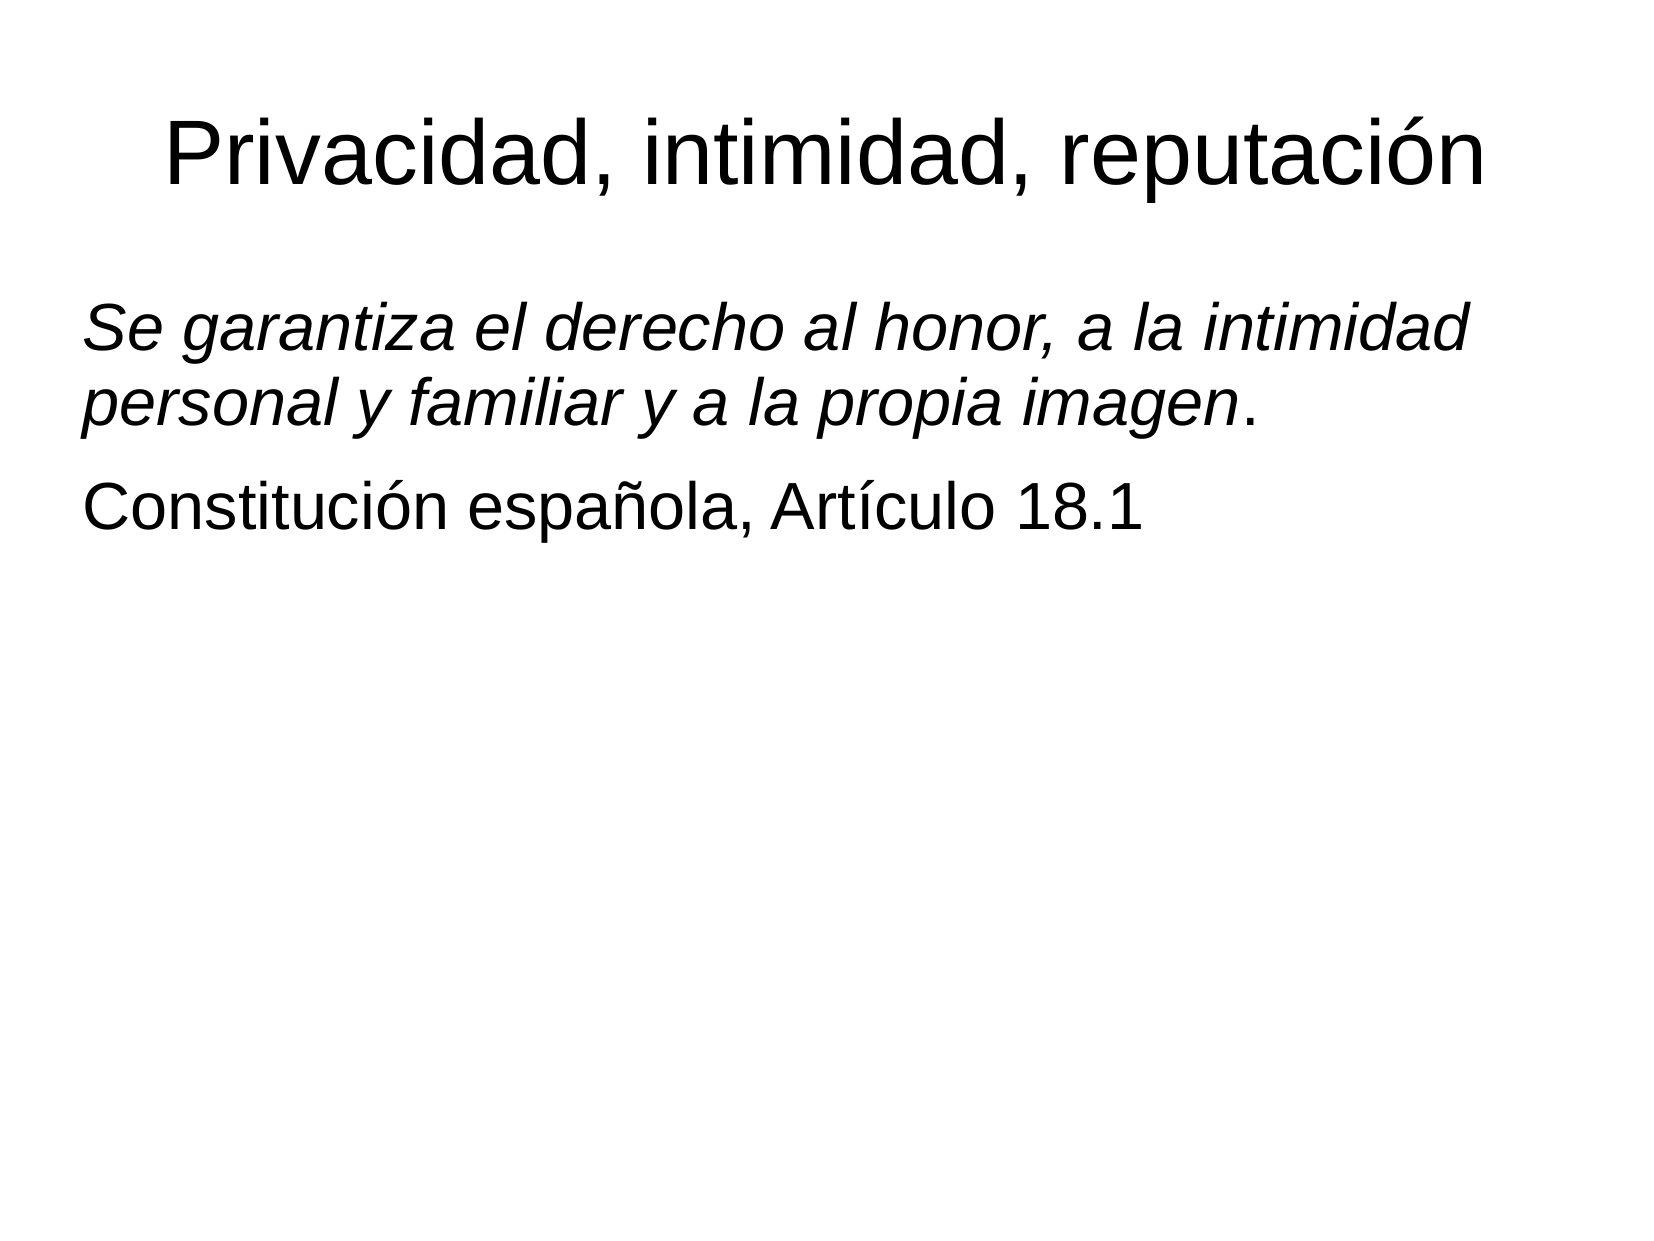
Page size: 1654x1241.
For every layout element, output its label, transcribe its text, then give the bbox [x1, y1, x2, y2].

list Se garantiza el derecho al honor, a la intimidad personal y familiar y a la propia imagen. Constitución española, Artículo 18.1 [82, 290, 1538, 1010]
title Privacidad, intimidad, reputación [82, 49, 1571, 257]
